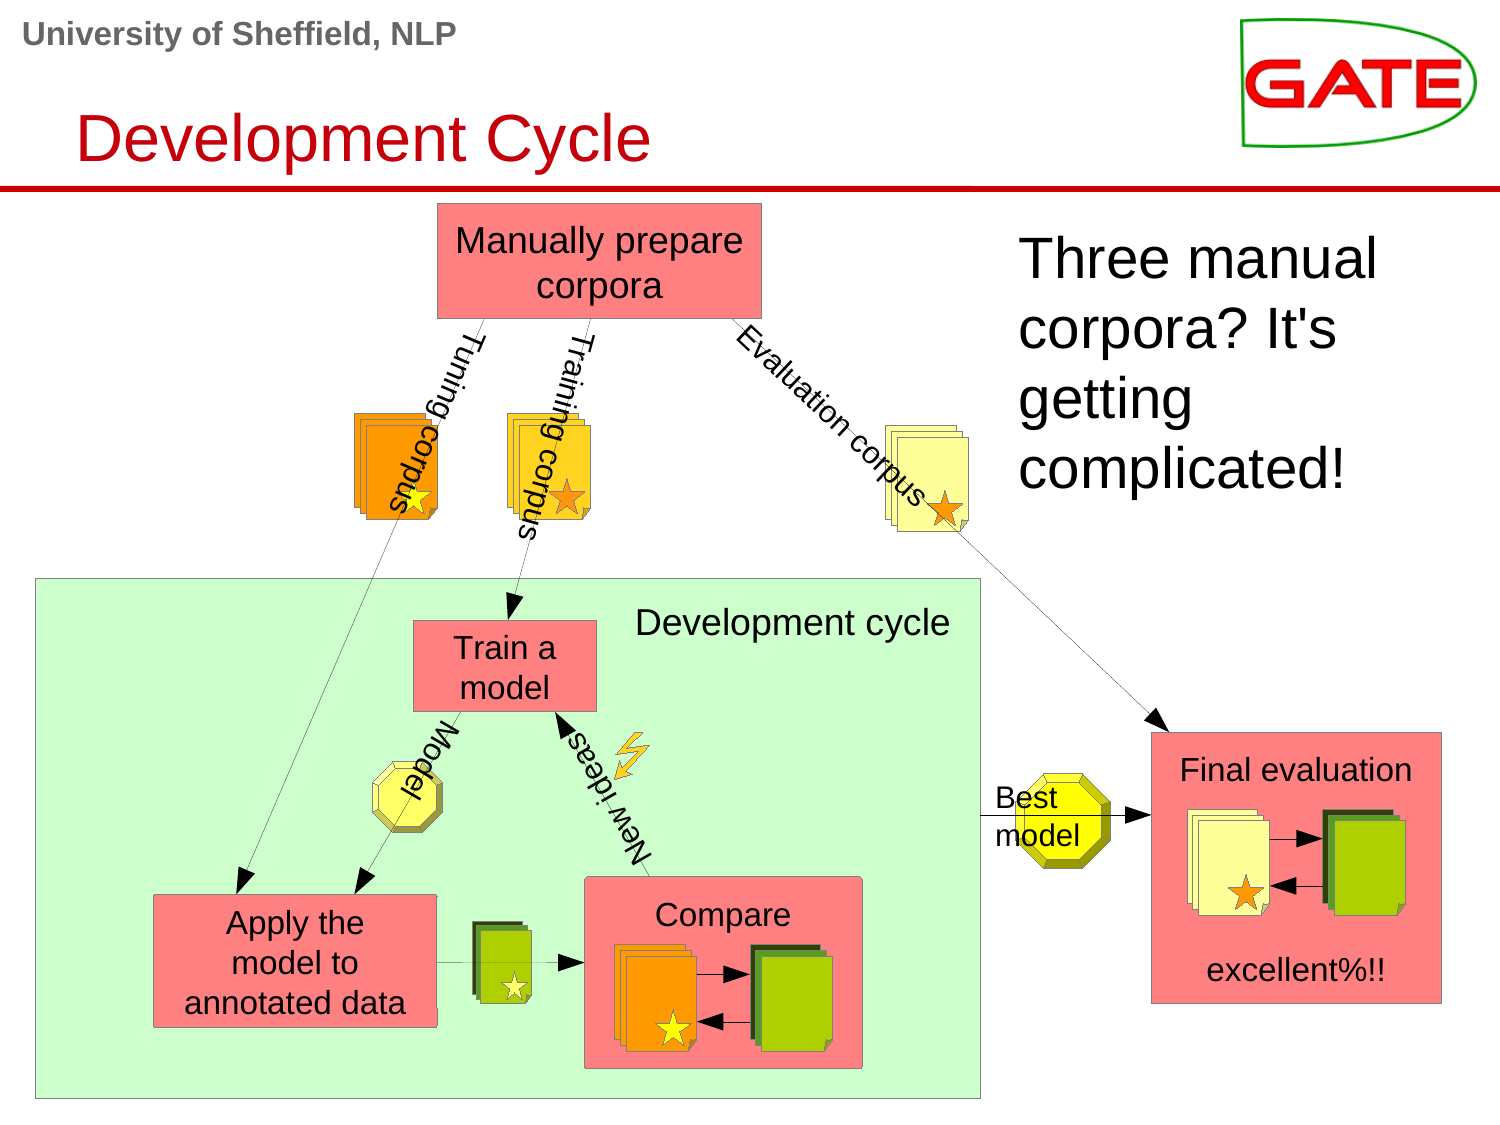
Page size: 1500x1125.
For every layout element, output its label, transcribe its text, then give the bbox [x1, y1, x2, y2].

text_box Train a model [413, 620, 597, 712]
text_box [619, 819, 627, 825]
text_box [356, 712, 648, 962]
text_box [549, 428, 559, 437]
text_box [1025, 774, 1111, 815]
text_box Three manual corpora? It's getting complicated! [1003, 212, 1441, 556]
text_box [634, 844, 641, 852]
text_box [35, 578, 981, 1099]
text_box [626, 832, 631, 840]
text_box [584, 751, 592, 758]
text_box [413, 780, 419, 788]
text_box [1322, 809, 1406, 916]
text_box Manually prepare corpora [437, 203, 762, 319]
text_box [537, 468, 548, 477]
text_box [529, 495, 541, 504]
text_box Compare [584, 876, 863, 1069]
text_box [589, 768, 594, 776]
text_box [614, 810, 622, 816]
text_box [439, 731, 447, 738]
text_box [536, 413, 591, 520]
text_box [1019, 816, 1111, 869]
text_box [885, 477, 956, 532]
text_box [525, 512, 536, 520]
title Development Cycle [75, 44, 1426, 233]
text_box [750, 944, 833, 1052]
text_box [897, 481, 908, 491]
picture [1240, 18, 1477, 148]
text_box [238, 578, 519, 894]
text_box Development cycle [620, 590, 999, 696]
text_box [354, 413, 438, 520]
text_box [1024, 831, 1033, 844]
text_box [885, 470, 896, 480]
text_box [614, 944, 697, 1052]
text_box Final evaluation excellent%!! [1151, 732, 1442, 1004]
text_box [1187, 809, 1270, 916]
text_box [885, 425, 969, 532]
text_box Apply the model to annotated data [153, 894, 438, 1028]
text_box [406, 470, 417, 479]
text_box [598, 781, 609, 791]
text_box [425, 746, 437, 757]
text_box [420, 762, 428, 771]
text_box [507, 413, 564, 520]
text_box [417, 443, 428, 453]
text_box [399, 436, 438, 520]
